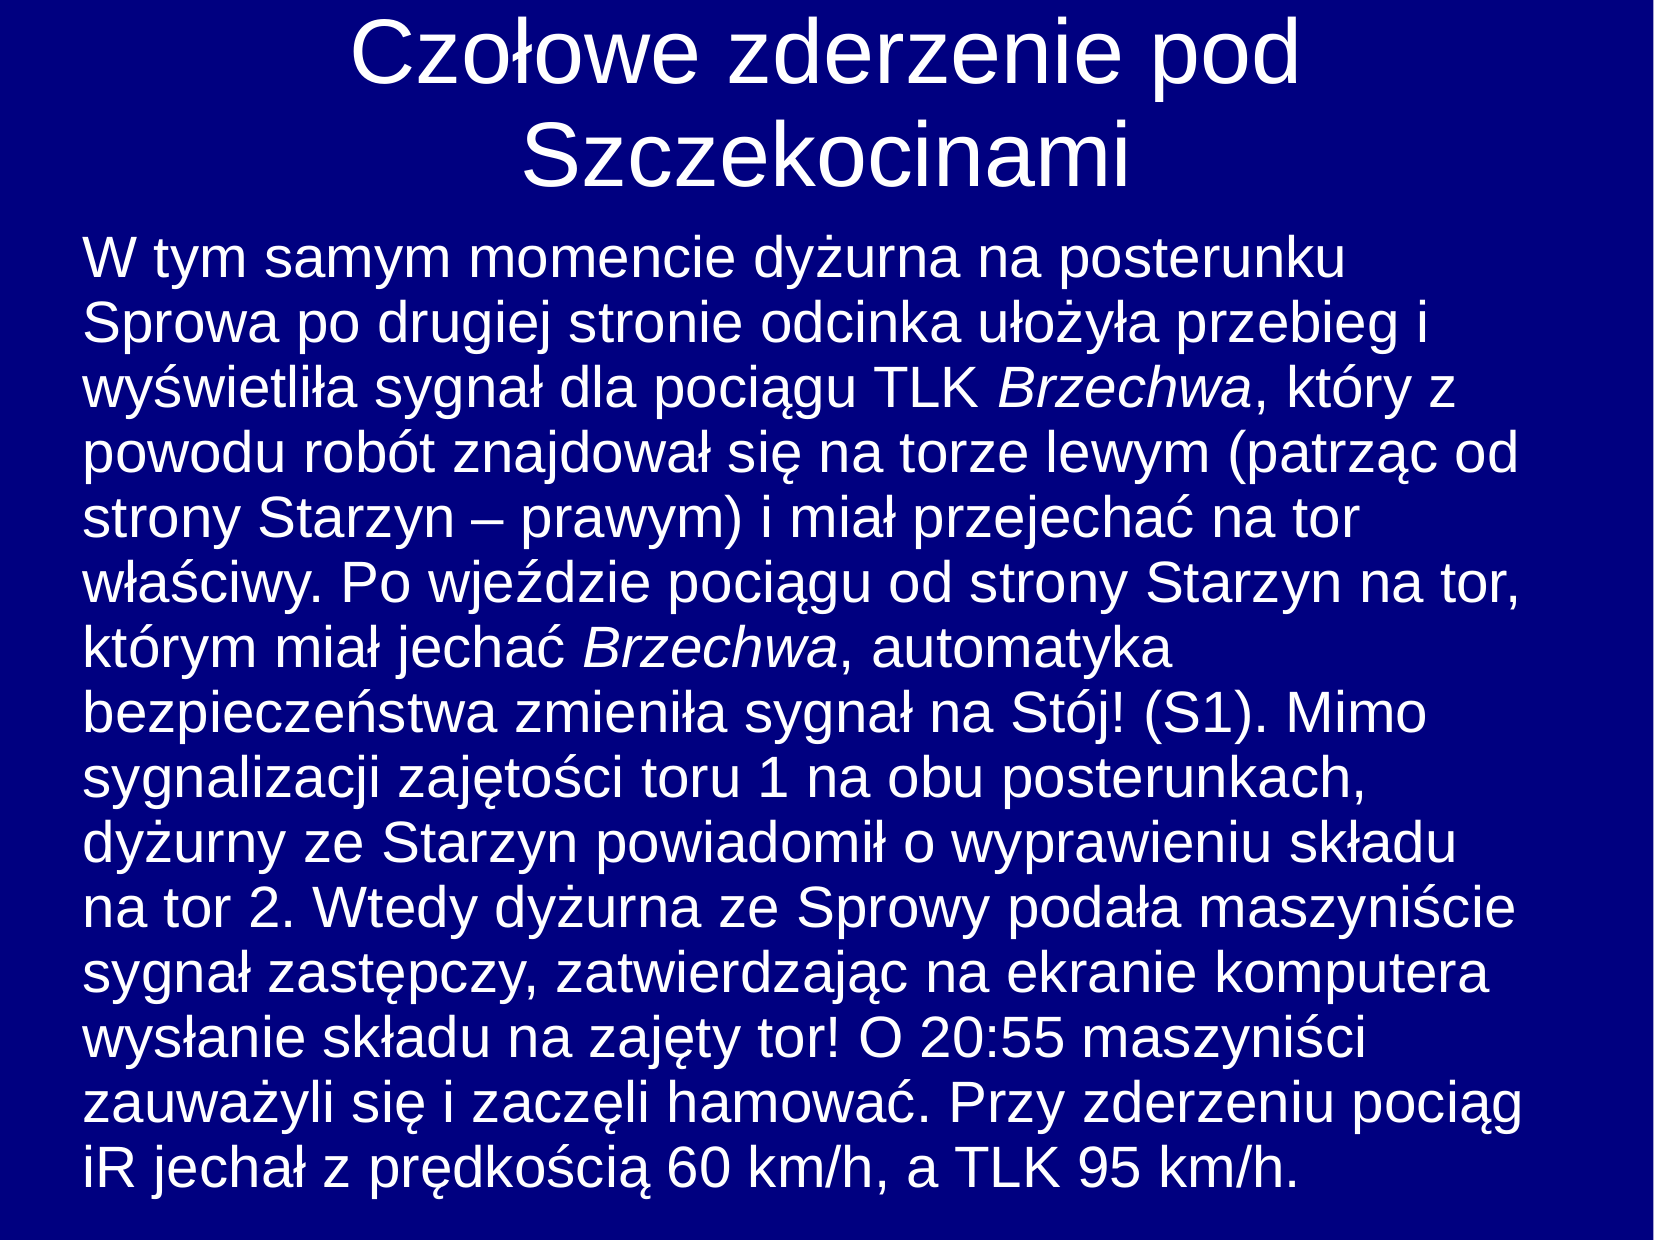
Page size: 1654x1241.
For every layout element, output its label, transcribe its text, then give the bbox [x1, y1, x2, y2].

title Czołowe zderzenie pod Szczekocinami [82, 0, 1571, 208]
list W tym samym momencie dyżurna na posterunku Sprowa po drugiej stronie odcinka ułożyła przebieg i wyświetliła sygnał dla pociągu TLK Brzechwa, który z powodu robót znajdował się na torze lewym (patrząc od strony Starzyn – prawym) i miał przejechać na tor właściwy. Po wjeździe pociągu od strony Starzyn na tor, którym miał jechać Brzechwa, automatyka bezpieczeństwa zmieniła sygnał na Stój! (S1). Mimo sygnalizacji zajętości toru 1 na obu posterunkach, dyżurny ze Starzyn powiadomił o wyprawieniu składu na tor 2. Wtedy dyżurna ze Sprowy podała maszyniście sygnał zastępczy, zatwierdzając na ekranie komputera wysłanie składu na zajęty tor! O 20:55 maszyniści zauważyli się i zaczęli hamować. Przy zderzeniu pociąg iR jechał z prędkością 60 km/h, a TLK 95 km/h. [82, 224, 1538, 1210]
